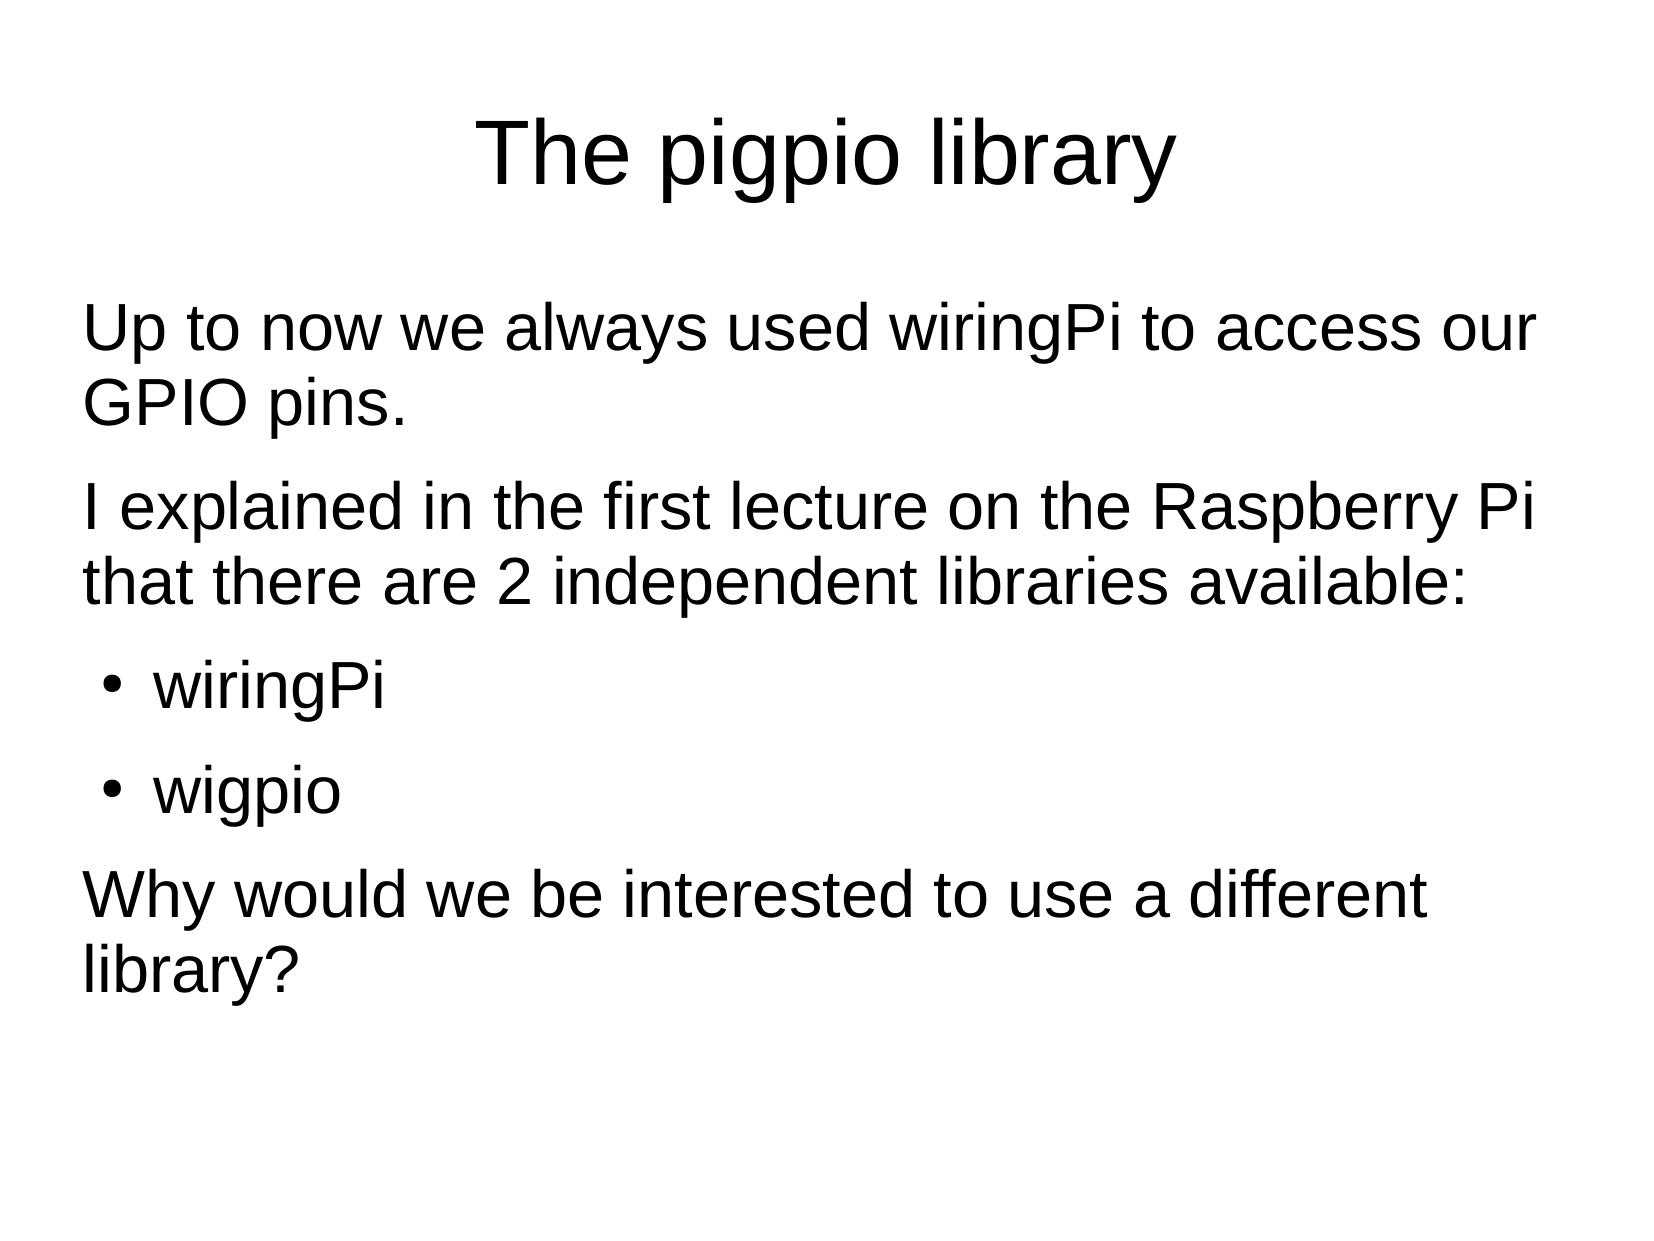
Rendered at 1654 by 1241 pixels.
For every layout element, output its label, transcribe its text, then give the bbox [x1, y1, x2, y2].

title The pigpio library [82, 49, 1571, 257]
list Up to now we always used wiringPi to access our GPIO pins. I explained in the first lecture on the Raspberry Pi that there are 2 independent libraries available: wiringPi wigpio Why would we be interested to use a different library? [82, 290, 1571, 1010]
